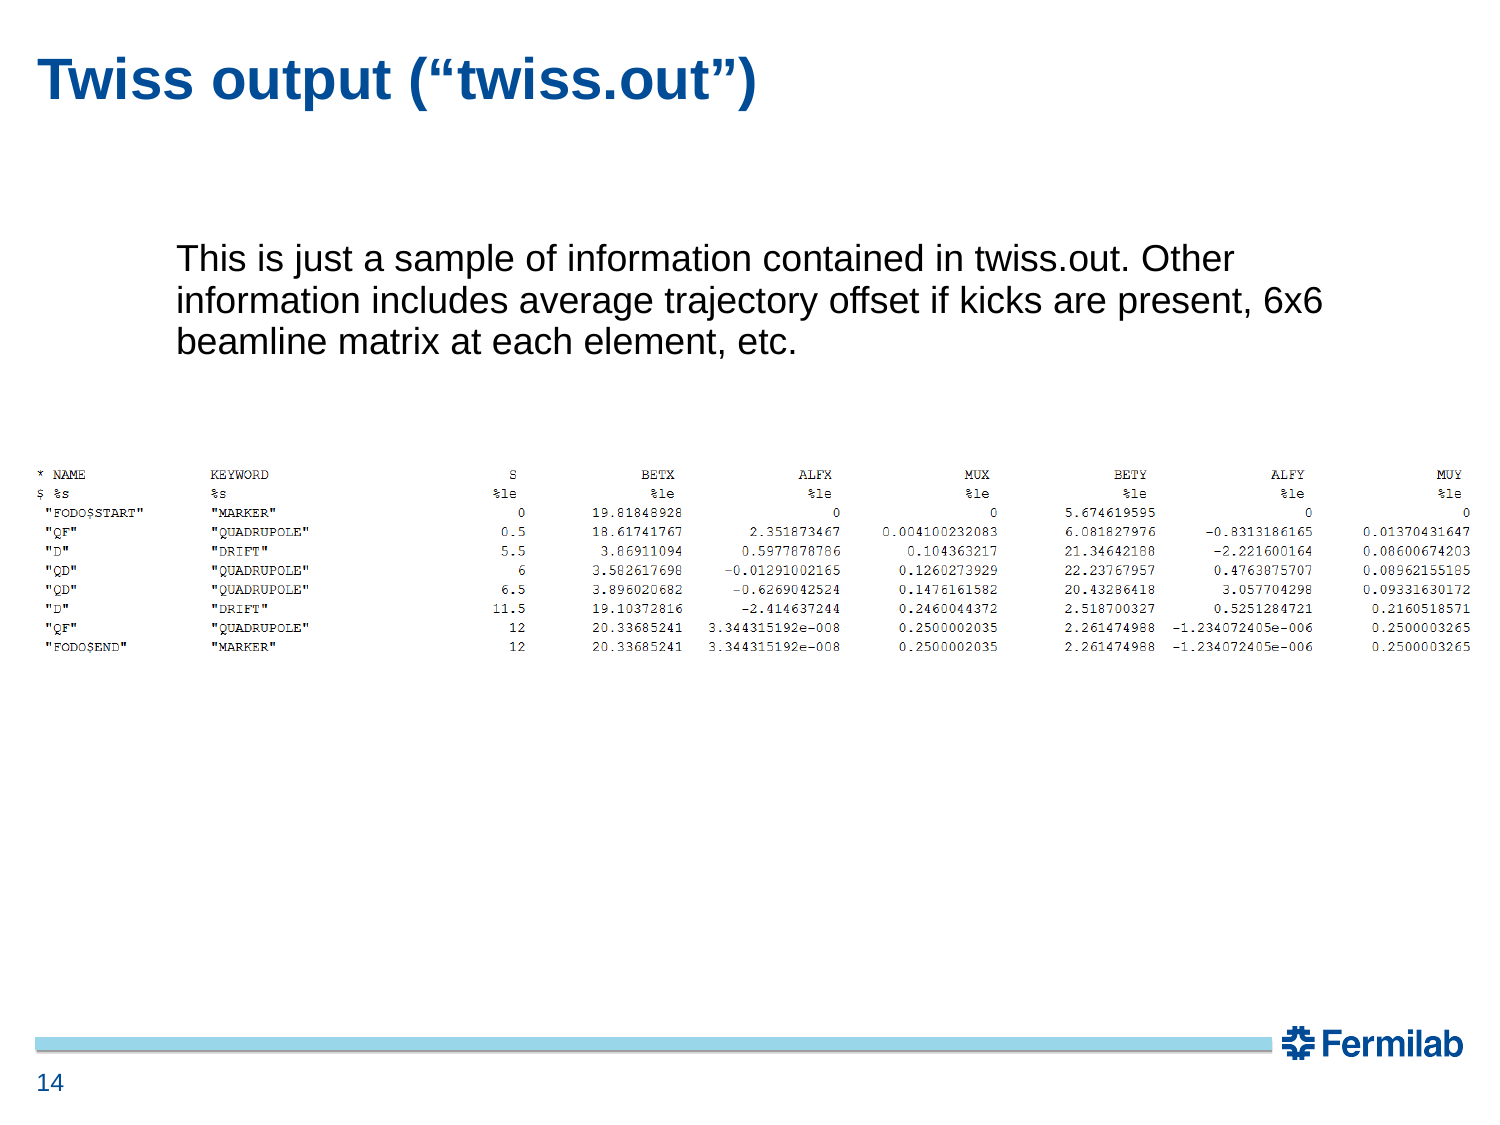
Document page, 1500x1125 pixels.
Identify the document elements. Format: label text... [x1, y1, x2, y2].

title Twiss output (“twiss.out”) [37, 41, 1463, 112]
picture [36, 466, 1480, 660]
text_box This is just a sample of information contained in twiss.out. Other information includes average trajectory offset if kicks are present, 6x6 beamline matrix at each element, etc. [161, 229, 1431, 412]
picture [1282, 1026, 1463, 1060]
slide_number <number> [36, 1066, 105, 1106]
